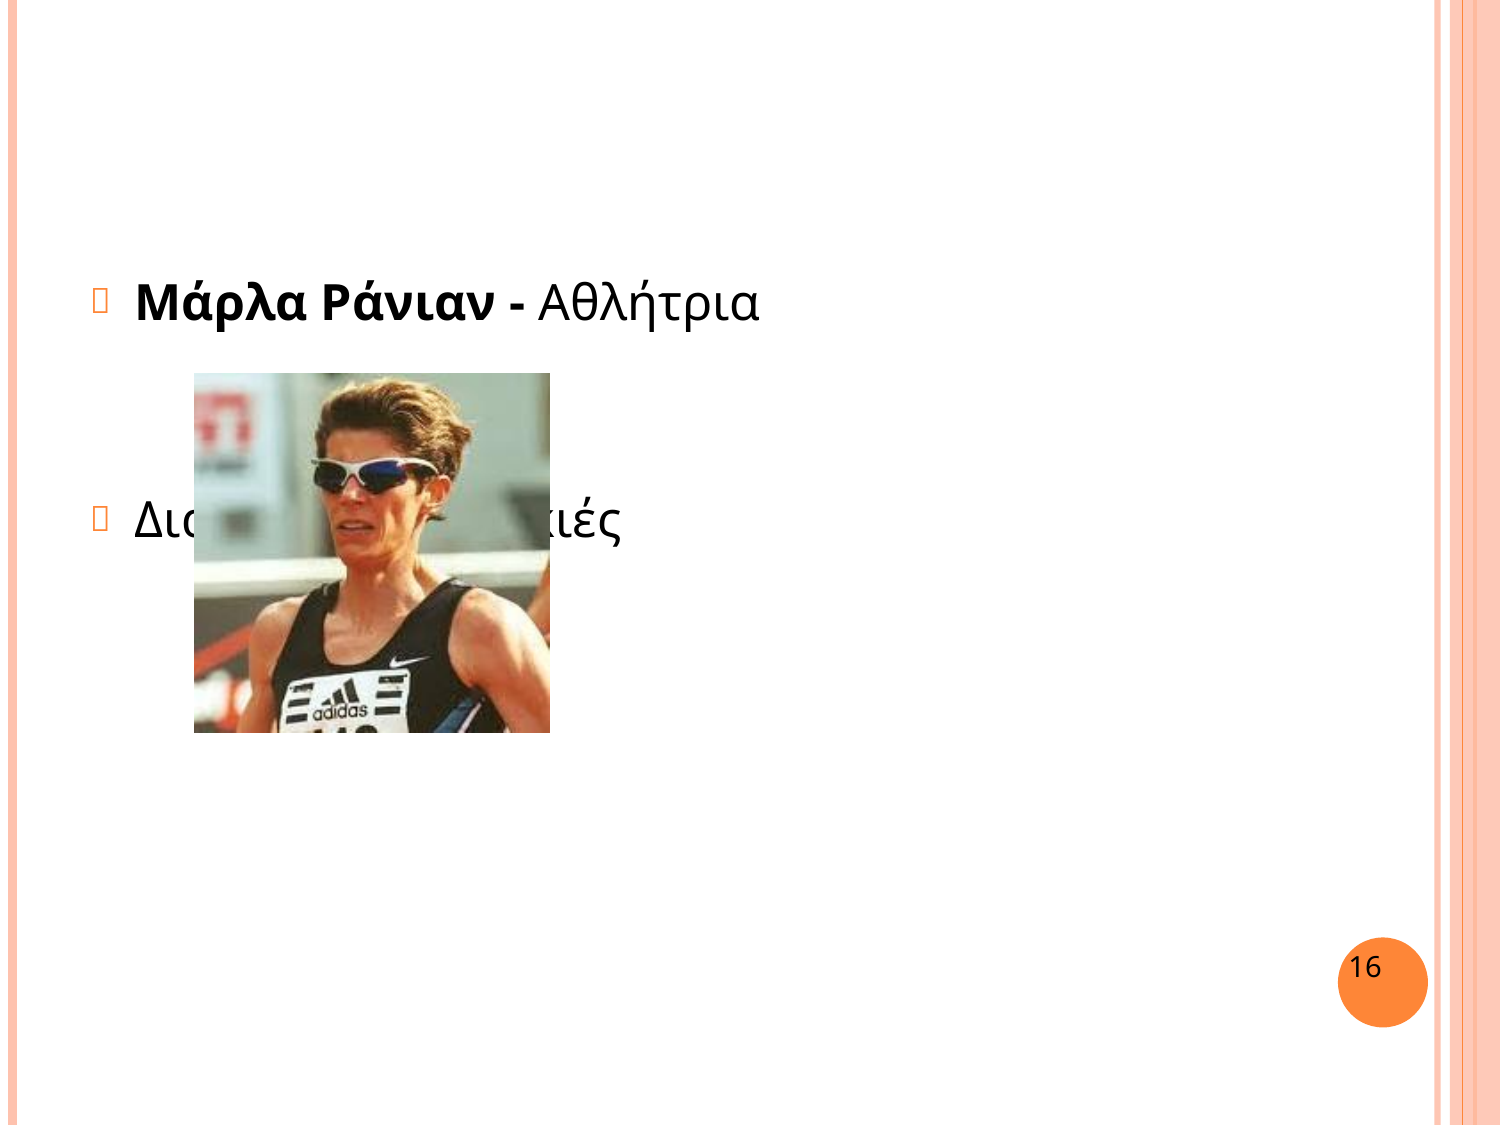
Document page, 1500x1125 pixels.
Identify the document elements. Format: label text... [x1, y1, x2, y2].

slide_number <αριθμός> [1333, 940, 1434, 1027]
picture [194, 373, 550, 733]
list Μάρλα Ράνιαν - Αθλήτρια Διακρίνει μόνο σκιές [75, 262, 1300, 1062]
